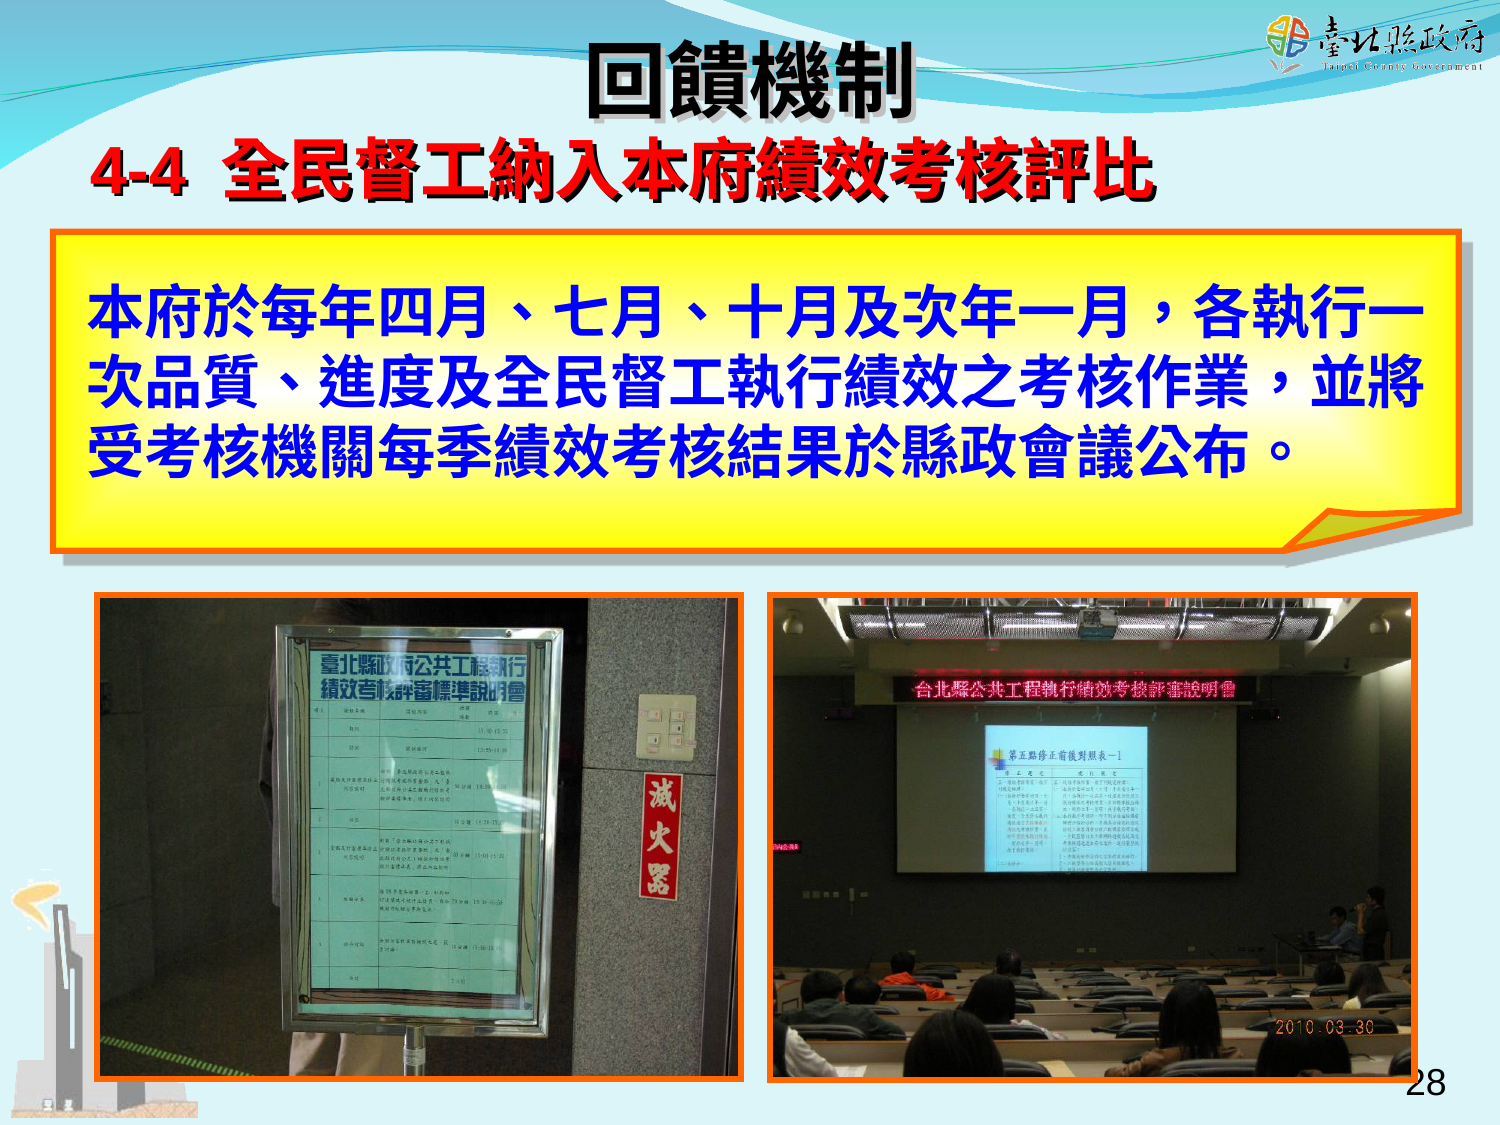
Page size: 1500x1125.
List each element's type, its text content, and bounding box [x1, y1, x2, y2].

text_box 本府於每年四月、七月、十月及次年一月，各執行一次品質、進度及全民督工執行績效之考核作業，並將受考核機關每季績效考核結果於縣政會議公布。 [53, 231, 1459, 551]
picture [773, 597, 1412, 1077]
picture [100, 597, 738, 1077]
picture [0, 0, 1500, 102]
picture [11, 869, 198, 1118]
title 回饋機制 [75, 19, 1426, 113]
list 4-4 全民督工納入本府績效考核評比 [75, 113, 1426, 220]
